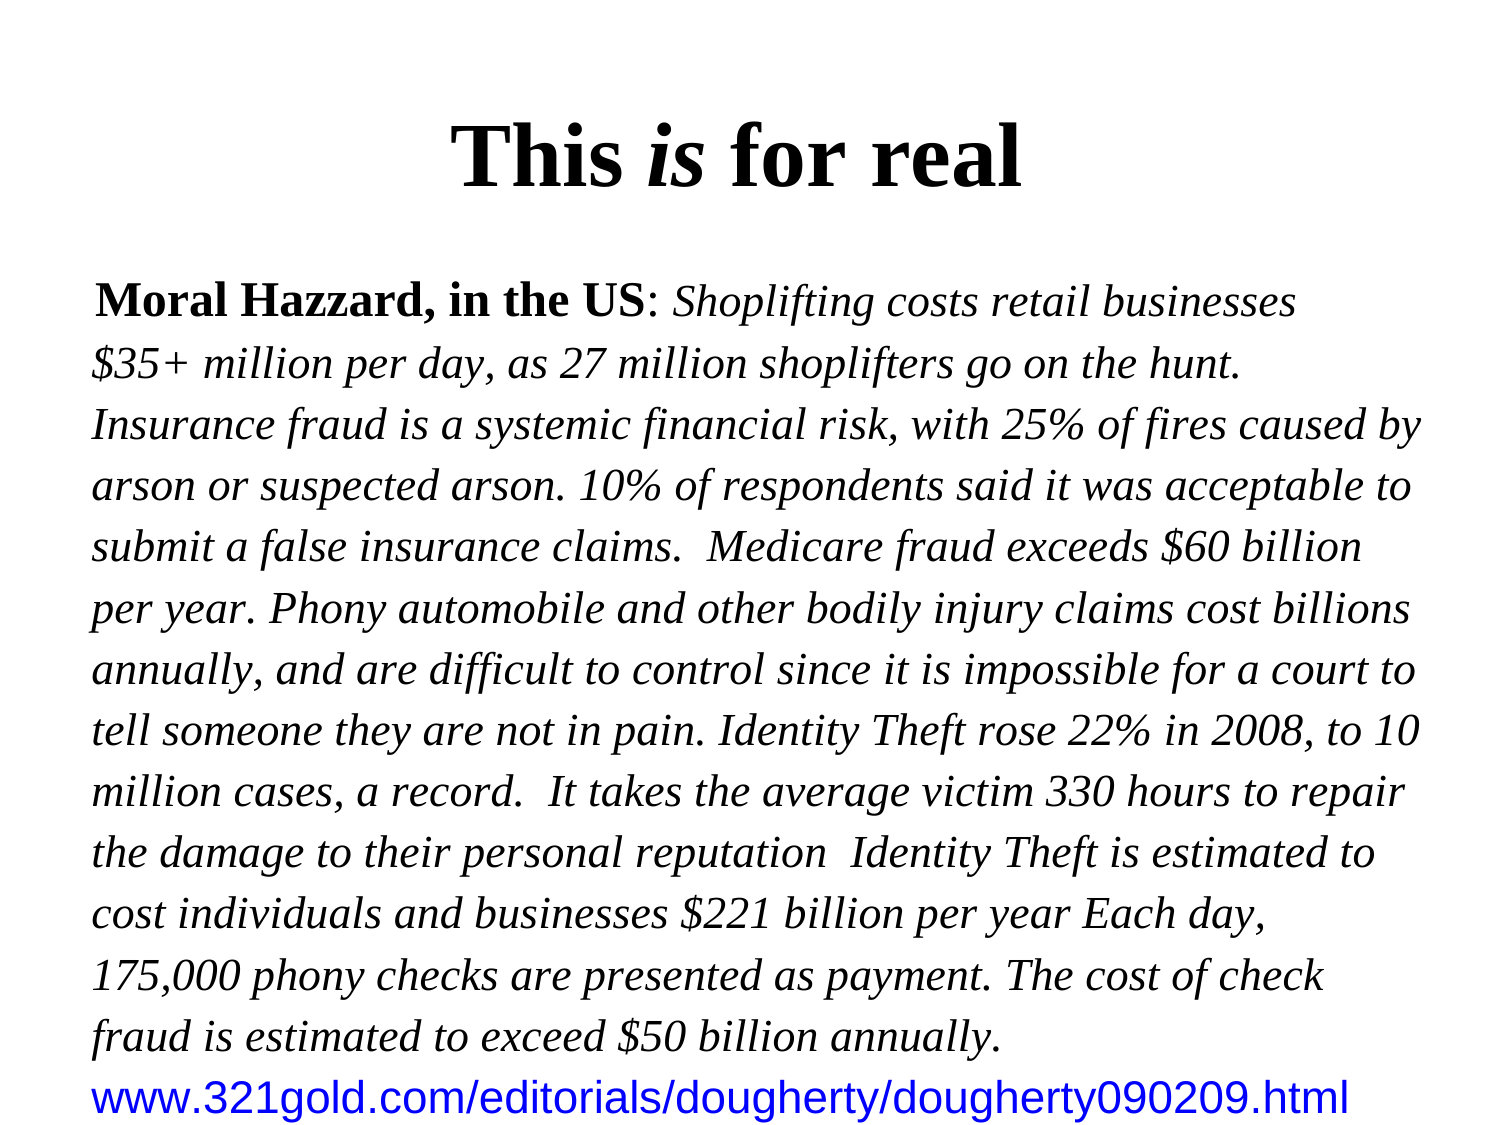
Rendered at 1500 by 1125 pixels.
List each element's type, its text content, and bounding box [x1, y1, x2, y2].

text_box Moral Hazzard, in the US: Shoplifting costs retail businesses $35+ million per day, as 27 million shoplifters go on the hunt. Insurance fraud is a systemic financial risk, with 25% of fires caused by arson or suspected arson. 10% of respondents said it was acceptable to submit a false insurance claims. Medicare fraud exceeds $60 billion per year. Phony automobile and other bodily injury claims cost billions annually, and are difficult to control since it is impossible for a court to tell someone they are not in pain. Identity Theft rose 22% in 2008, to 10 million cases, a record. It takes the average victim 330 hours to repair the damage to their personal reputation Identity Theft is estimated to cost individuals and businesses $221 billion per year Each day, 175,000 phony checks are presented as payment. The cost of check fraud is estimated to exceed $50 billion annually. www.321gold.com/editorials/dougherty/dougherty090209.html [81, 260, 1432, 1123]
title This is for real [99, 62, 1375, 250]
